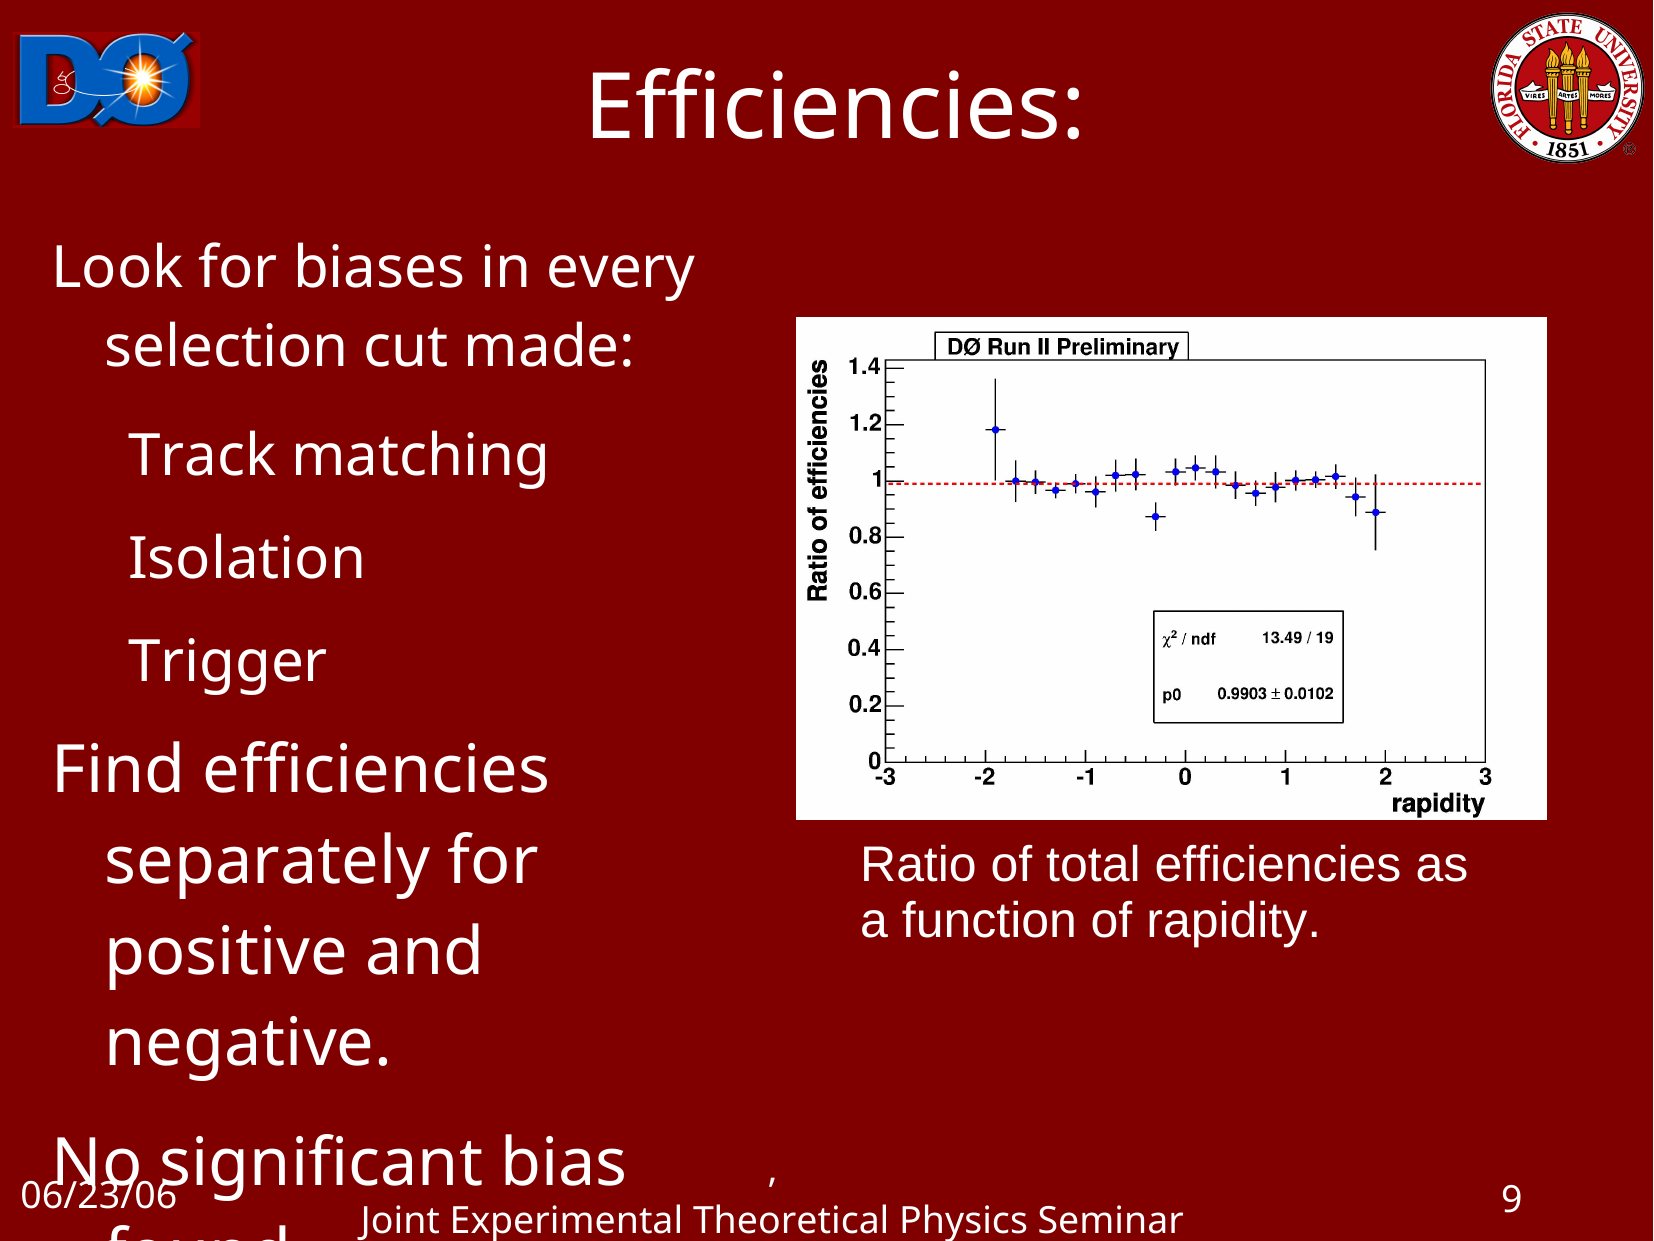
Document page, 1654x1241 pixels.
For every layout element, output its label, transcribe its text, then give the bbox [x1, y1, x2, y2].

list Look for biases in every selection cut made: Track matching Isolation Trigger Find efficiencies separately for positive and negative. No significant bias found. [33, 225, 769, 1071]
picture [1489, 11, 1646, 165]
picture [796, 317, 1547, 820]
text_box Ratio of total efficiencies as a function of rapidity. [845, 829, 1523, 956]
title Efficiencies: [196, 0, 1475, 208]
picture [13, 32, 196, 128]
